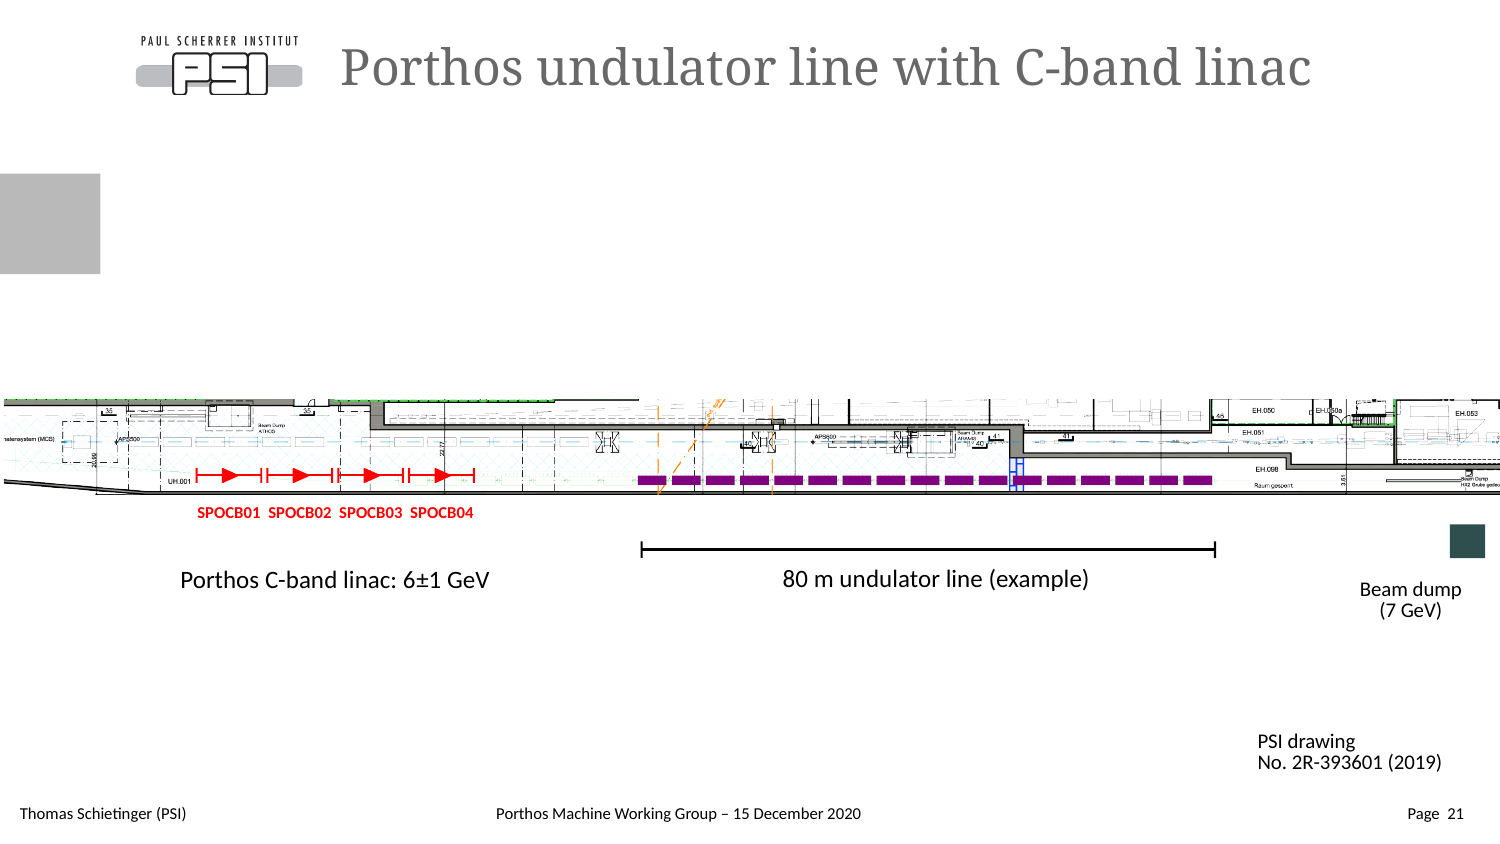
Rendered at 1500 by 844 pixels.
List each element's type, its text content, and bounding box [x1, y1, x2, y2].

picture [3, 399, 1500, 495]
text_box 80 m undulator line (example) [767, 561, 1133, 602]
text_box [1115, 475, 1144, 485]
text_box [637, 475, 667, 485]
text_box Beam dump (7 GeV) [1334, 573, 1488, 631]
text_box [774, 475, 803, 485]
text_box SPOCB03 [324, 499, 395, 531]
text_box PSI drawing No. 2R-393601 (2019) [1242, 725, 1458, 785]
text_box [740, 475, 769, 485]
text_box SPOCB04 [395, 499, 499, 531]
text_box [876, 475, 906, 485]
text_box SPOCB02 [253, 499, 324, 531]
text_box [672, 475, 701, 485]
text_box [978, 475, 1008, 485]
text_box [1081, 475, 1110, 485]
text_box [1149, 475, 1178, 485]
text_box [944, 475, 974, 485]
text_box [910, 475, 940, 485]
text_box [808, 475, 837, 485]
text_box [1012, 475, 1042, 485]
text_box SPOCB01 [182, 499, 253, 531]
text_box [1449, 524, 1486, 559]
text_box [842, 475, 872, 485]
text_box [706, 475, 735, 485]
text_box [1047, 475, 1076, 485]
text_box [1183, 475, 1213, 485]
text_box Porthos C-band linac: 6±1 GeV [165, 561, 513, 602]
title Porthos undulator line with C-band linac [340, 35, 1442, 98]
